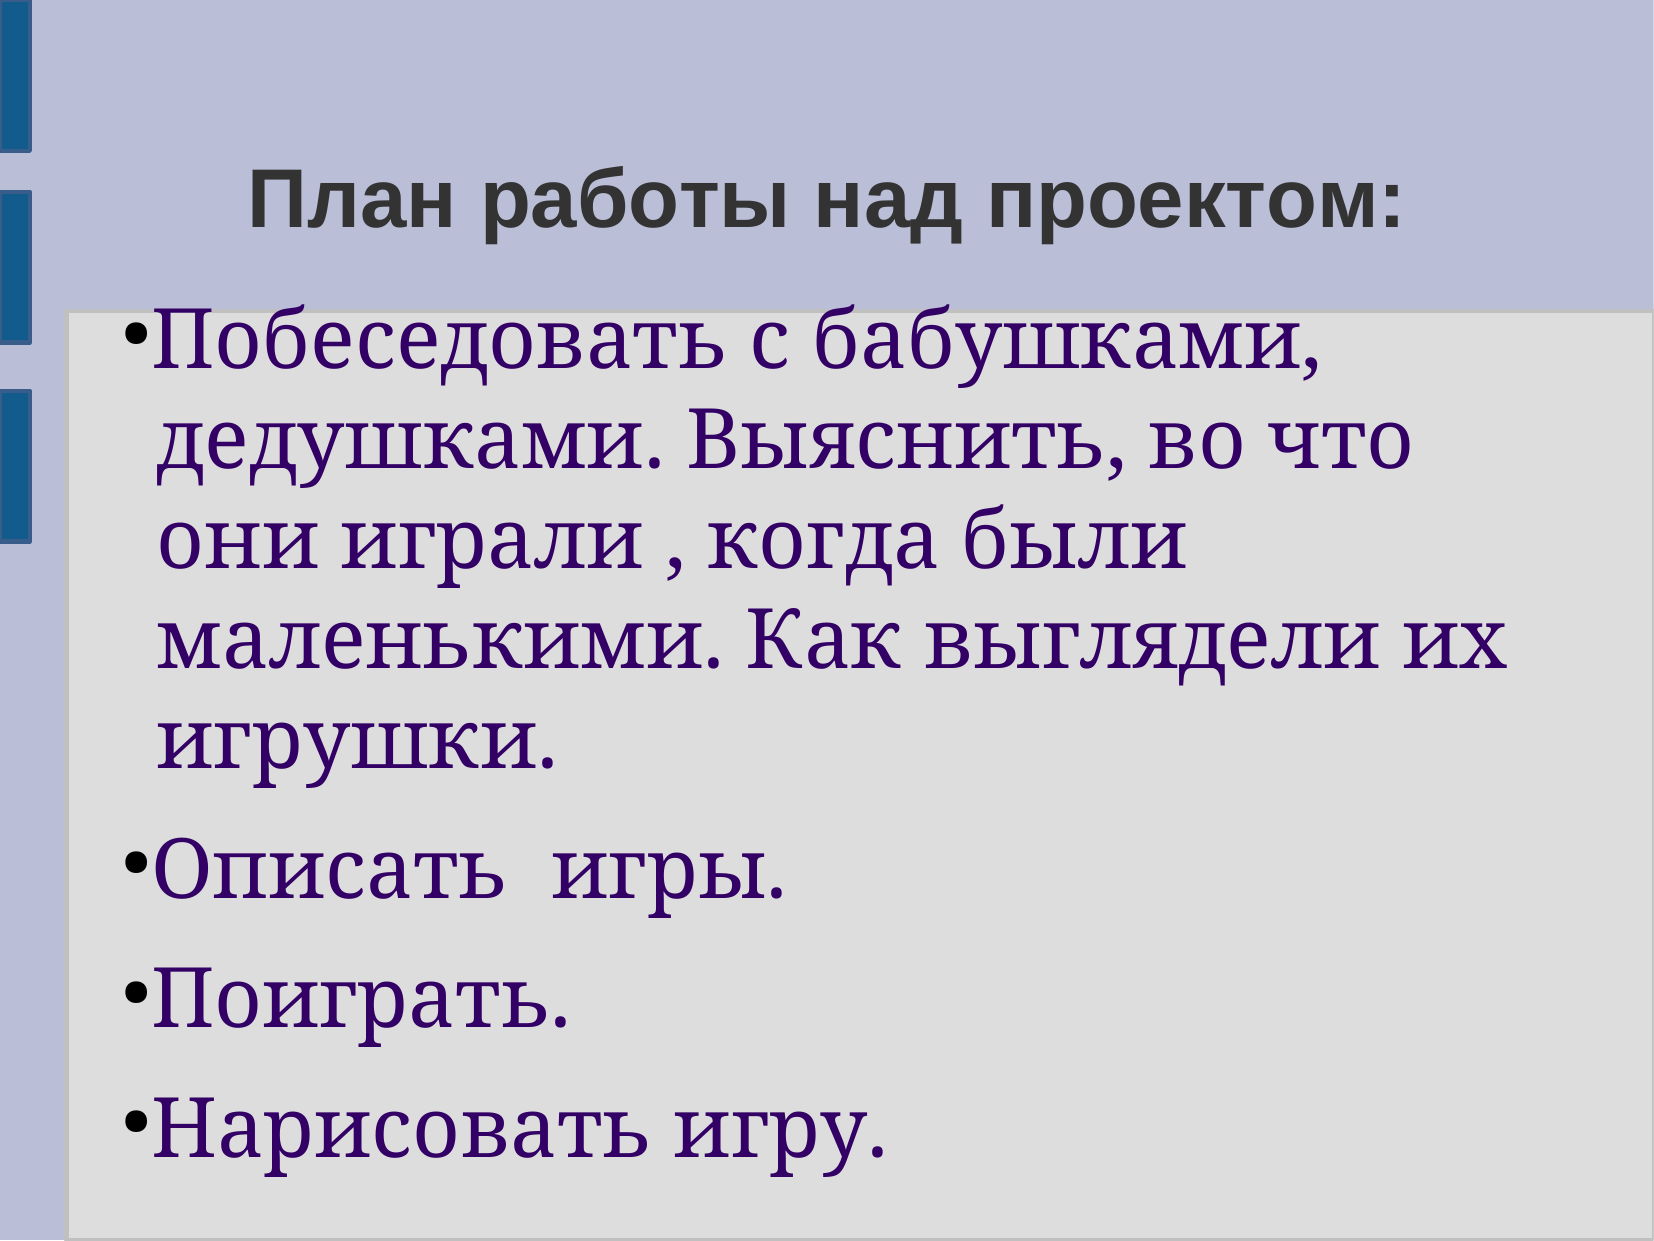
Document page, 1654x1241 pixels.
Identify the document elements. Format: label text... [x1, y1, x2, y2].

title План работы над проектом: [121, 91, 1534, 285]
subtitle Побеседовать с бабушками, дедушками. Выяснить, во что они играли , когда были маленькими. Как выглядели их игрушки. Описать игры. Поиграть. Нарисовать игру. [121, 285, 1534, 1186]
